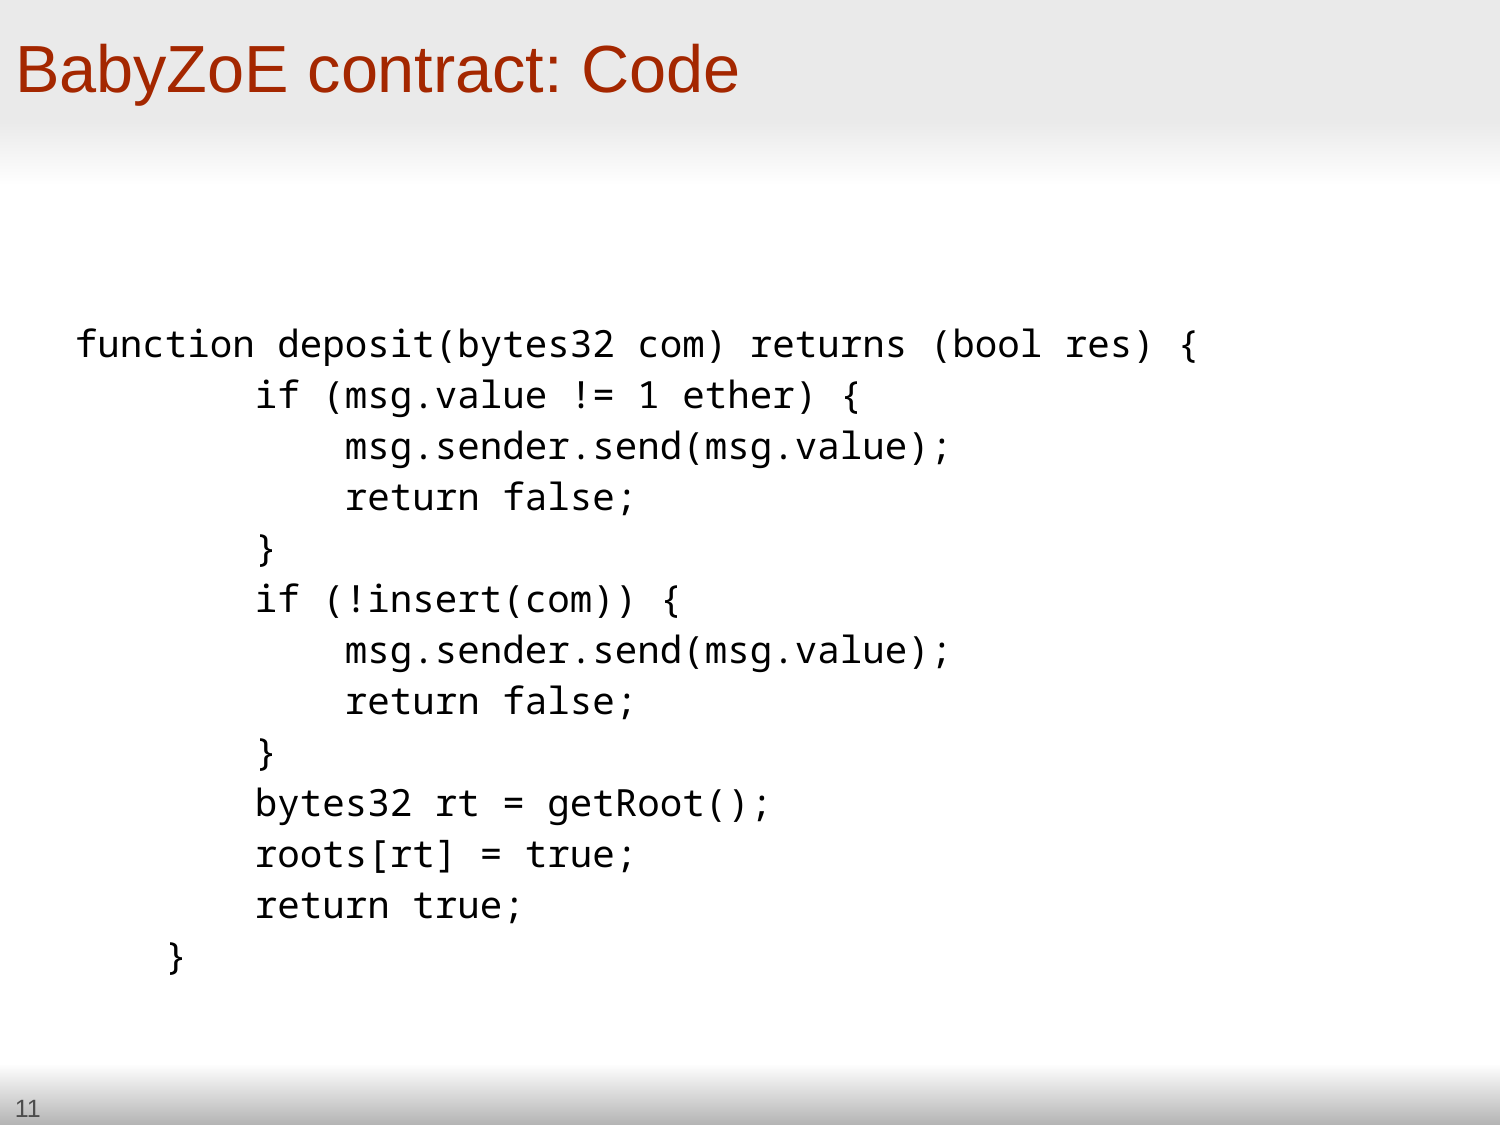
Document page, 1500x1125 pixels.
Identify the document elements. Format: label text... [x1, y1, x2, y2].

text_box function deposit(bytes32 com) returns (bool res) { if (msg.value != 1 ether) { msg.sender.send(msg.value); return false; } if (!insert(com)) { msg.sender.send(msg.value); return false; } bytes32 rt = getRoot(); roots[rt] = true; return true; } [60, 310, 1471, 897]
title BabyZoE contract: Code [0, 3, 1500, 141]
